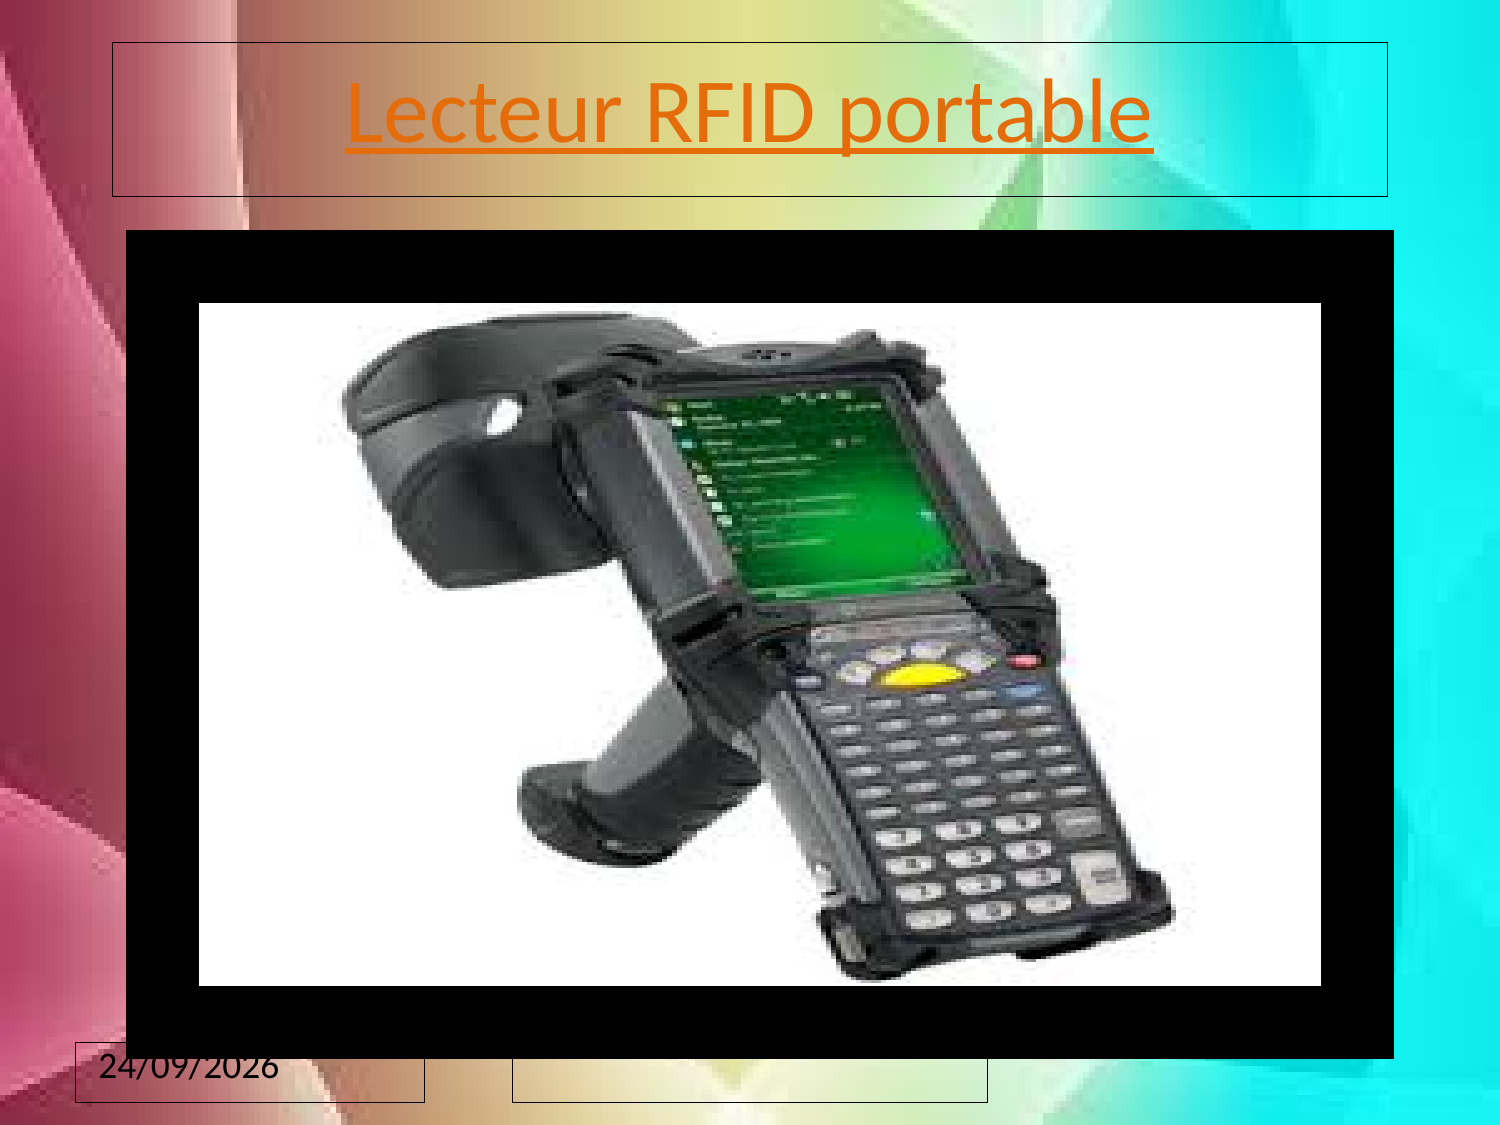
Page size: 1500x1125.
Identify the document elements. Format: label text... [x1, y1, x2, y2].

picture [0, 0, 1500, 1125]
title Lecteur RFID portable [112, 42, 1388, 197]
